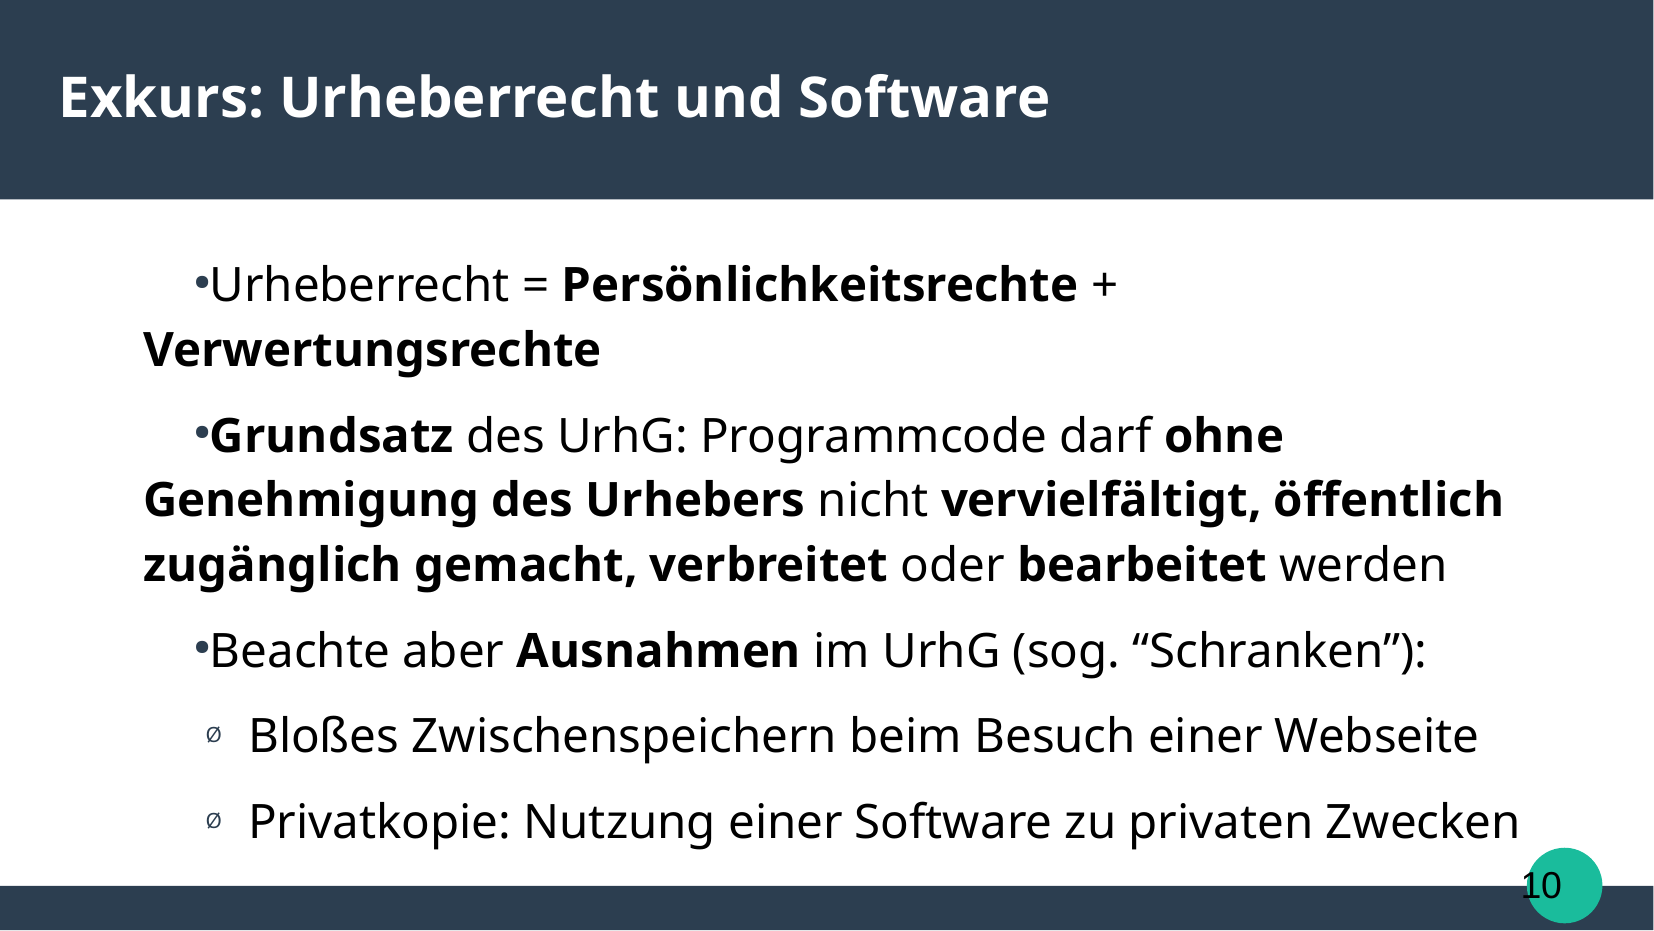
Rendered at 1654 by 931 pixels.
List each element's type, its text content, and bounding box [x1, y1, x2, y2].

list Urheberrecht = Persönlichkeitsrechte + Verwertungsrechte Grundsatz des UrhG: Programmcode darf ohne Genehmigung des Urhebers nicht vervielfältigt, öffentlich zugänglich gemacht, verbreitet oder bearbeitet werden Beachte aber Ausnahmen im UrhG (sog. “Schranken”): Bloßes Zwischenspeichern beim Besuch einer Webseite Privatkopie: Nutzung einer Software zu privaten Zwecken [59, 243, 1595, 864]
title Exkurs: Urheberrecht und Software [59, 37, 1595, 155]
